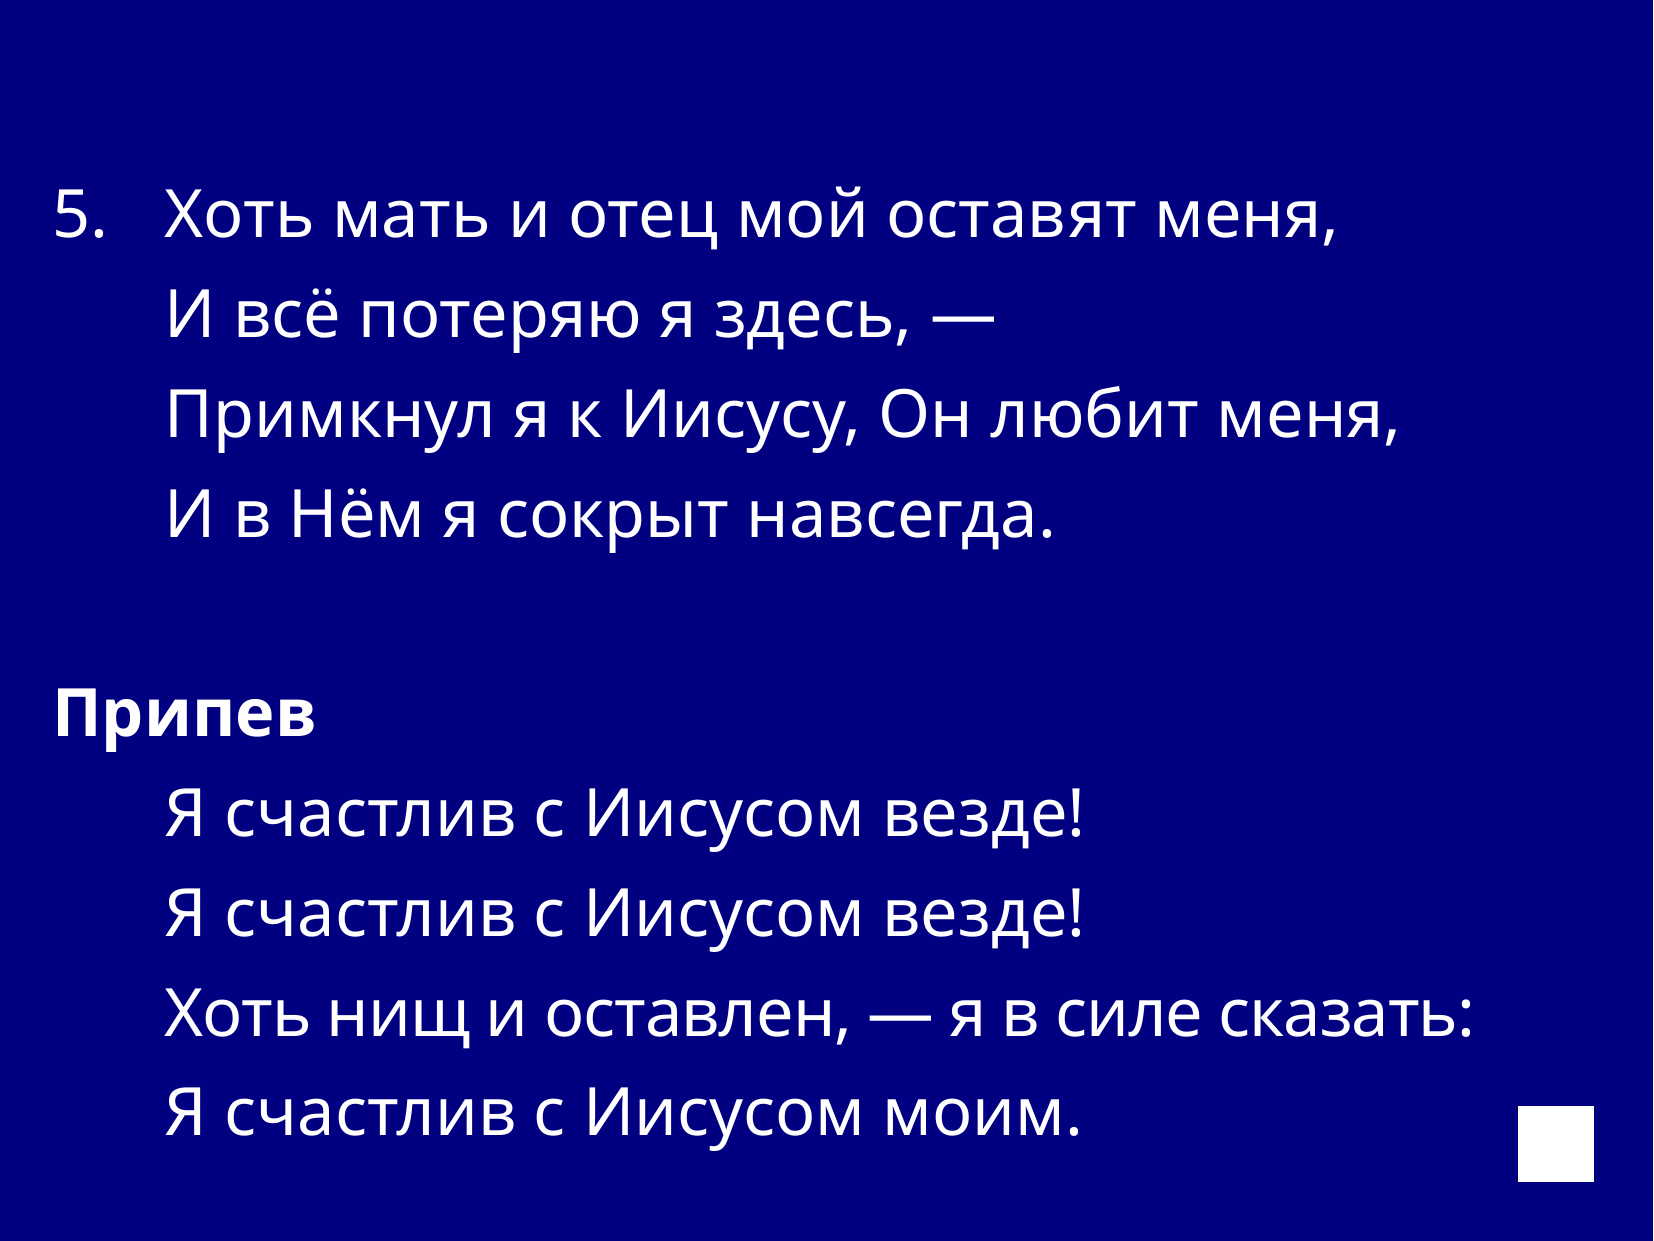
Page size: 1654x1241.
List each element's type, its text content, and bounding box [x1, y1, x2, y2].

text_box 5. Хоть мать и отец мой оставят меня, И всё потеряю я здесь, — Примкнул я к Иисусу, Он любит меня, И в Нём я сокрыт навсегда. Припев Я счастлив с Иисусом везде! Я счастлив с Иисусом везде! Хоть нищ и оставлен, — я в силе сказать: Я счастлив с Иисусом моим. [37, 150, 1653, 1163]
text_box [1518, 1163, 1594, 1182]
